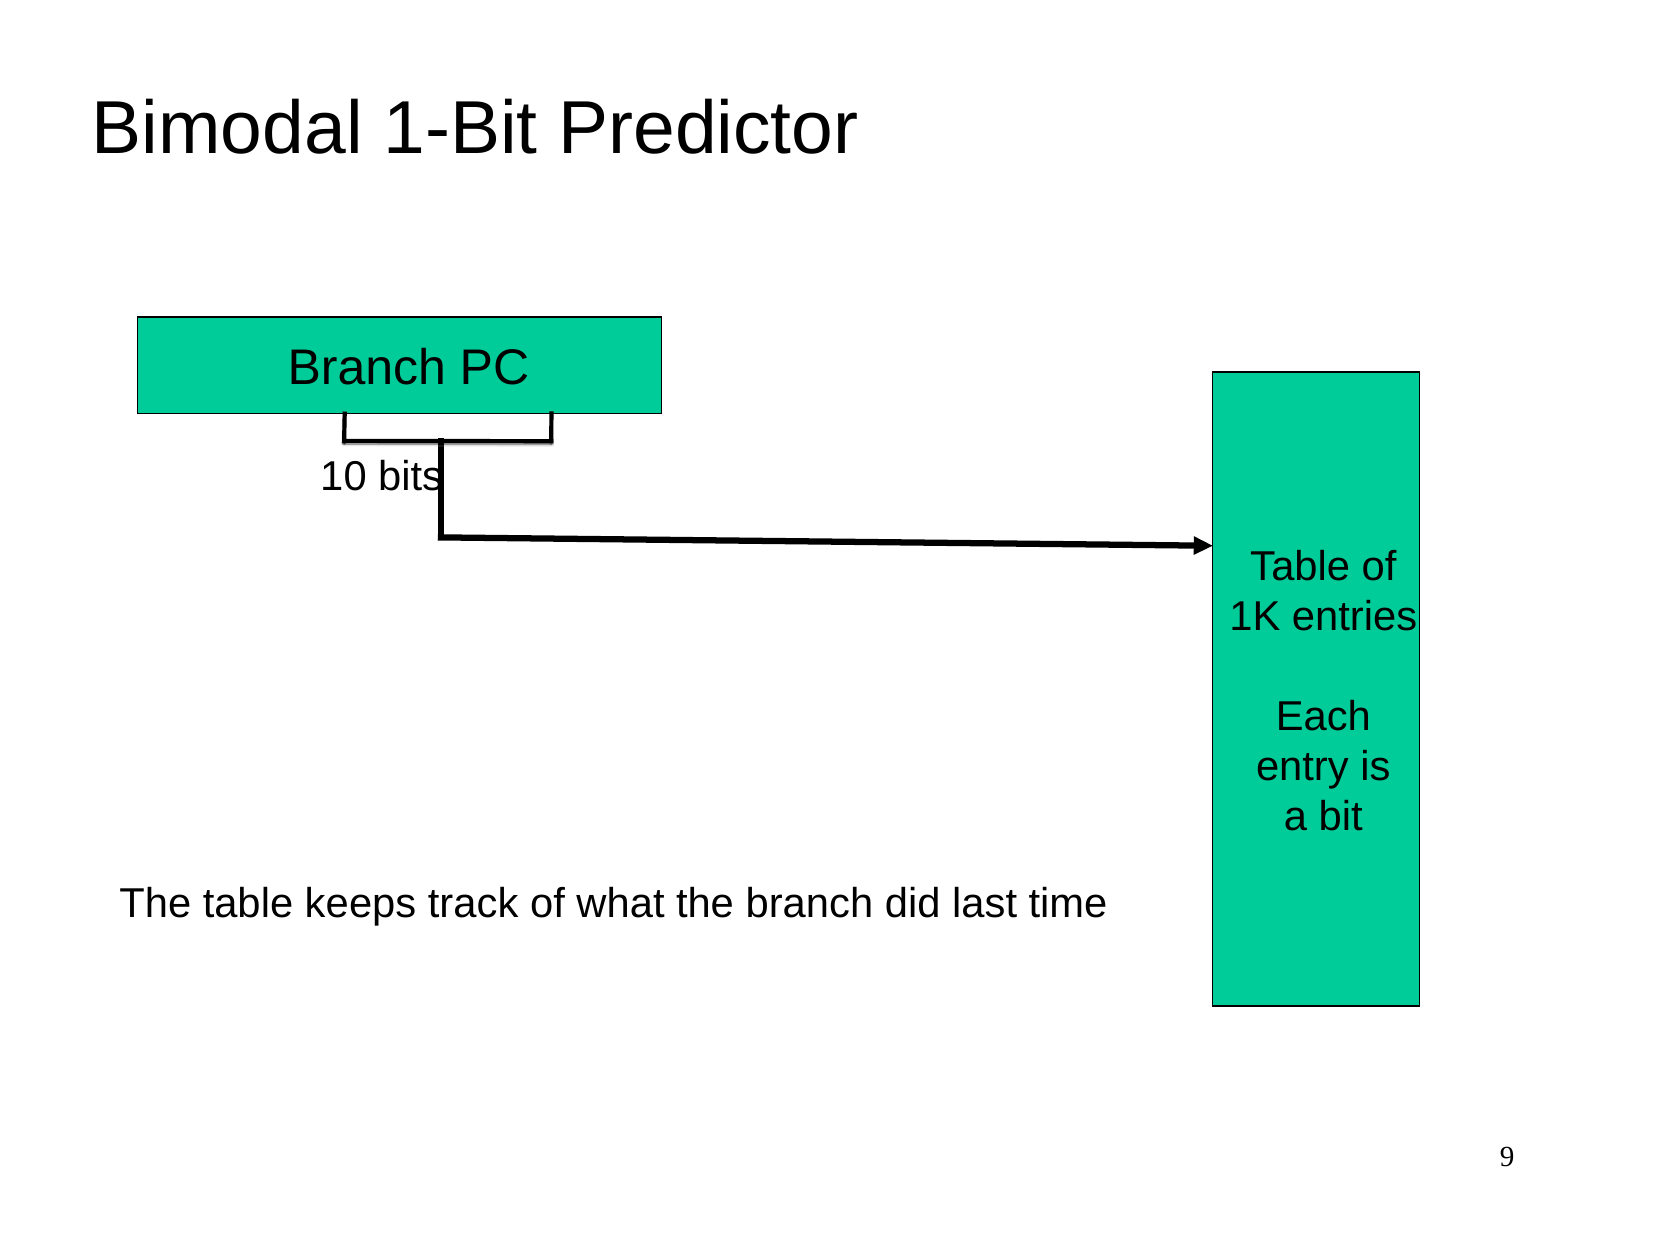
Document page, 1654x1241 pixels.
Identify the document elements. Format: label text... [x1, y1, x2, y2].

text_box <number> [1184, 1129, 1530, 1213]
text_box Table of 1K entries Each entry is a bit [1212, 371, 1420, 1006]
text_box Branch PC [137, 316, 662, 414]
text_box The table keeps track of what the branch did last time [89, 868, 1123, 934]
text_box 10 bits [290, 440, 459, 507]
text_box Bimodal 1-Bit Predictor [77, 71, 874, 177]
